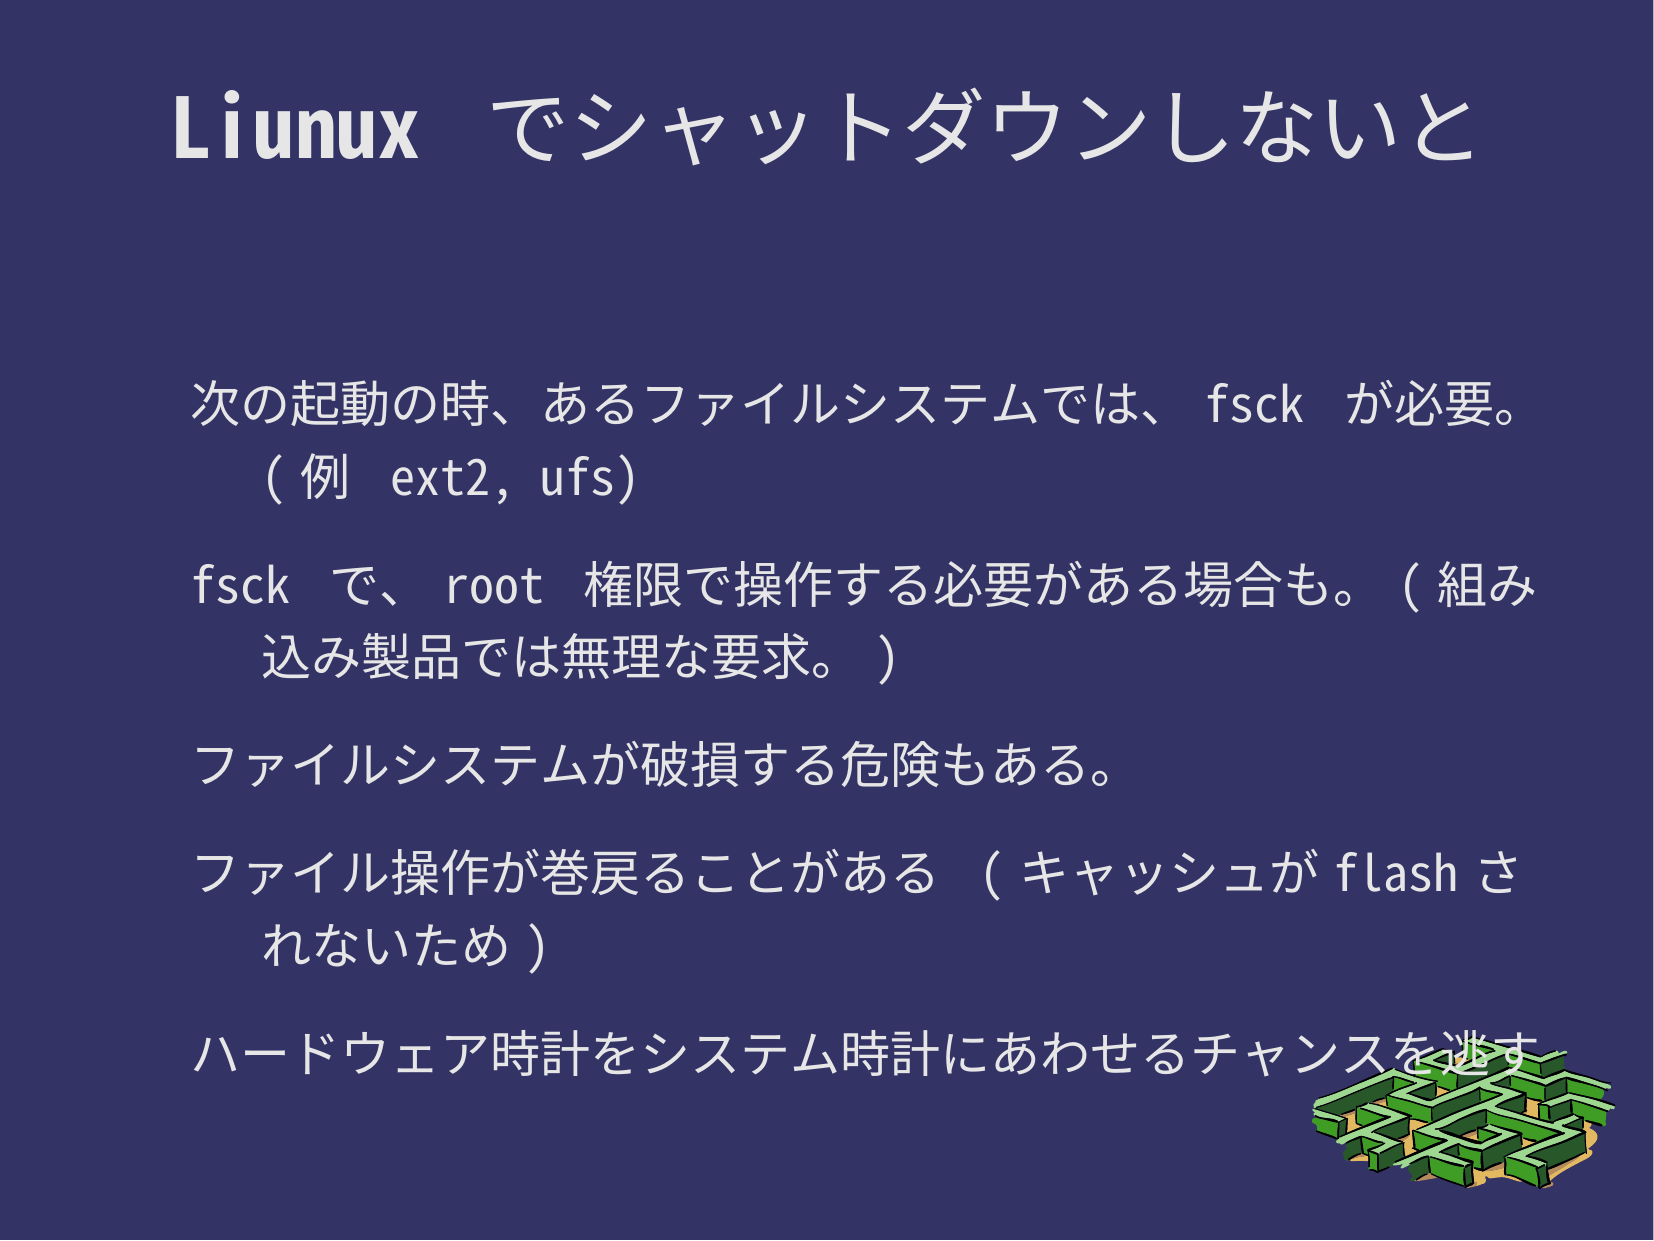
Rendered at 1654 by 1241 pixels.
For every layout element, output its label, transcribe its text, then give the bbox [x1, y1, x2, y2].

title Liunux でシャットダウンしないと [121, 19, 1534, 227]
list 次の起動の時、あるファイルシステムでは、fsck が必要。(例 ext2, ufs) fsck で、root 権限で操作する必要がある場合も。(組み込み製品では無理な要求。) ファイルシステムが破損する危険もある。 ファイル操作が巻戻ることがある (キャッシュがflashされないため) ハードウェア時計をシステム時計にあわせるチャンスを逃す [178, 364, 1570, 1147]
